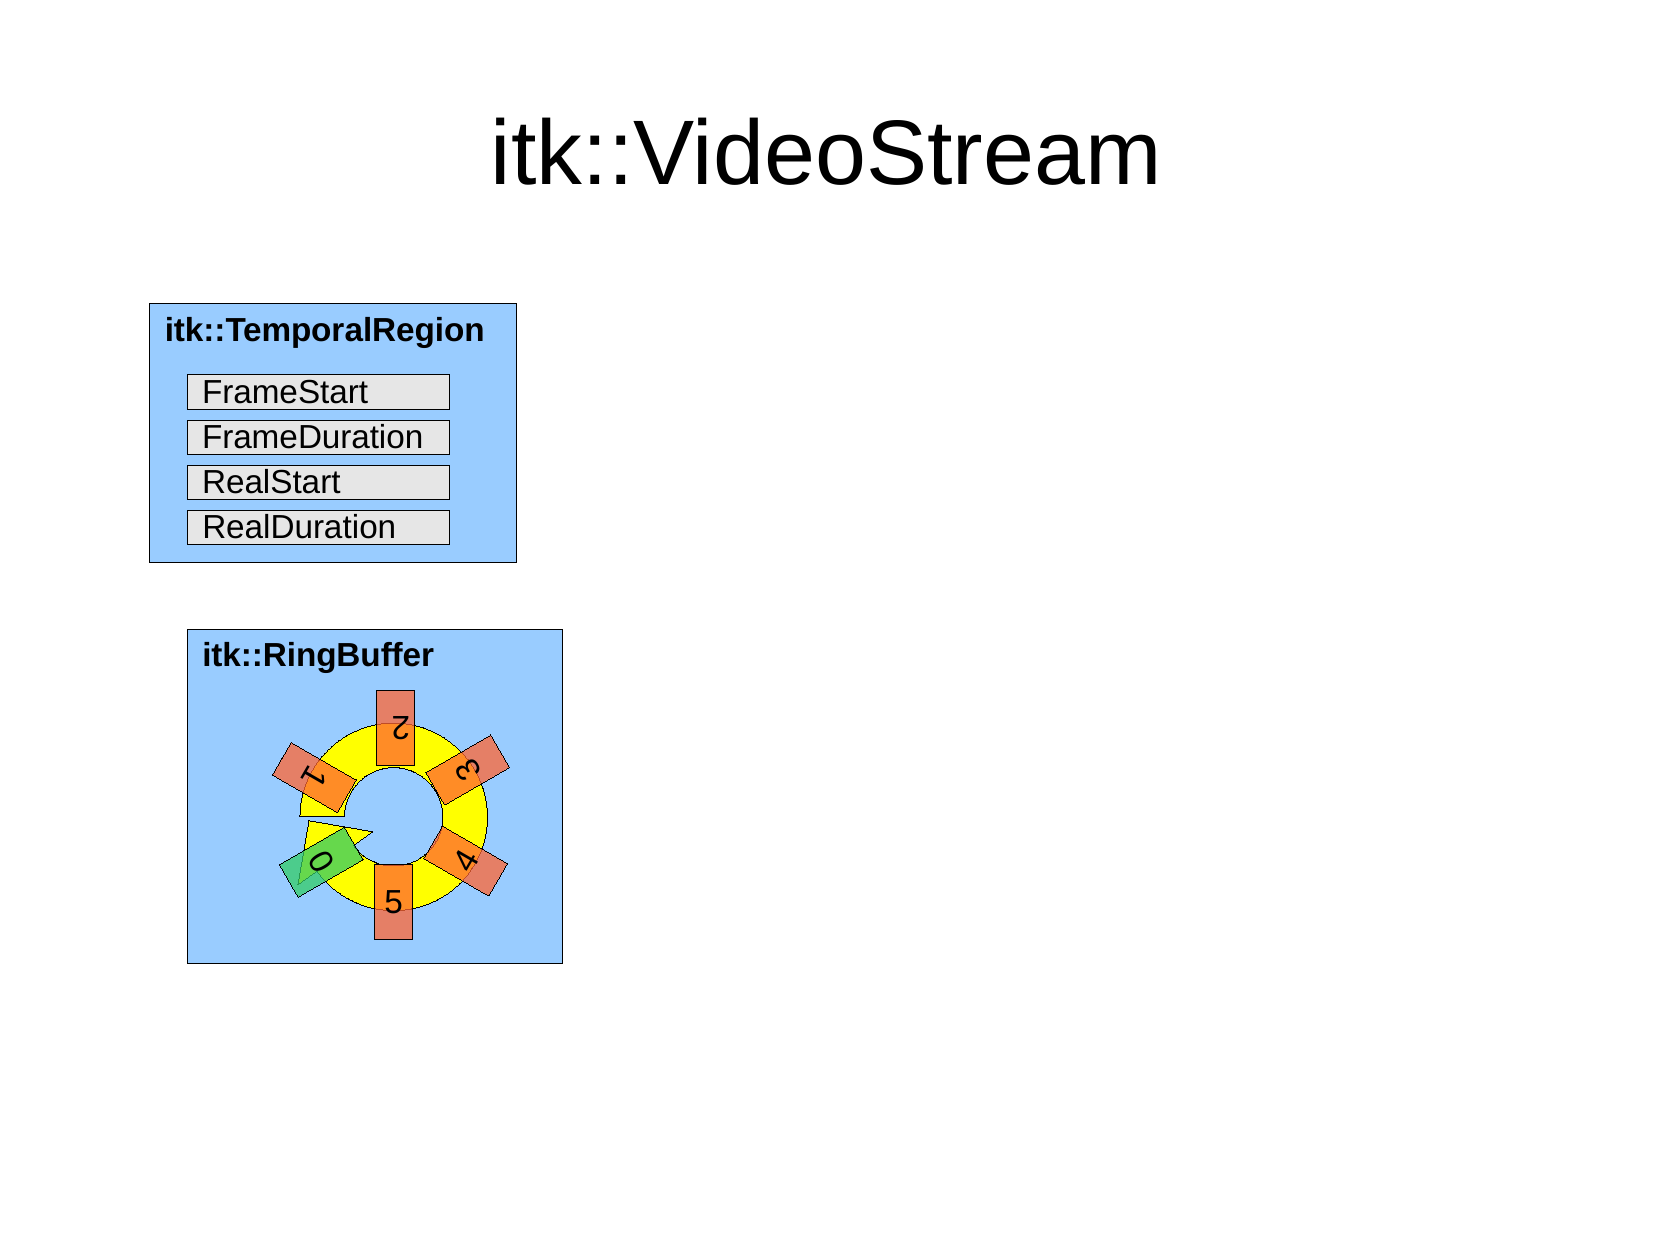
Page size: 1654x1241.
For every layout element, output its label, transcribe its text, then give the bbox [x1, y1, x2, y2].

text_box 3 [425, 734, 510, 805]
text_box RealStart [187, 465, 450, 500]
text_box 4 [423, 825, 508, 896]
text_box FrameStart [187, 374, 450, 410]
text_box RealDuration [187, 510, 450, 545]
text_box itk::TemporalRegion [149, 303, 517, 563]
text_box 5 [374, 864, 413, 940]
text_box 2 [376, 690, 415, 766]
text_box [326, 851, 380, 909]
text_box 0 [279, 827, 364, 898]
text_box itk::RingBuffer [187, 629, 563, 964]
text_box FrameDuration [187, 420, 450, 455]
text_box [407, 853, 462, 909]
title itk::VideoStream [82, 56, 1571, 250]
text_box 1 [272, 742, 357, 813]
text_box [299, 724, 488, 848]
text_box [303, 820, 373, 850]
